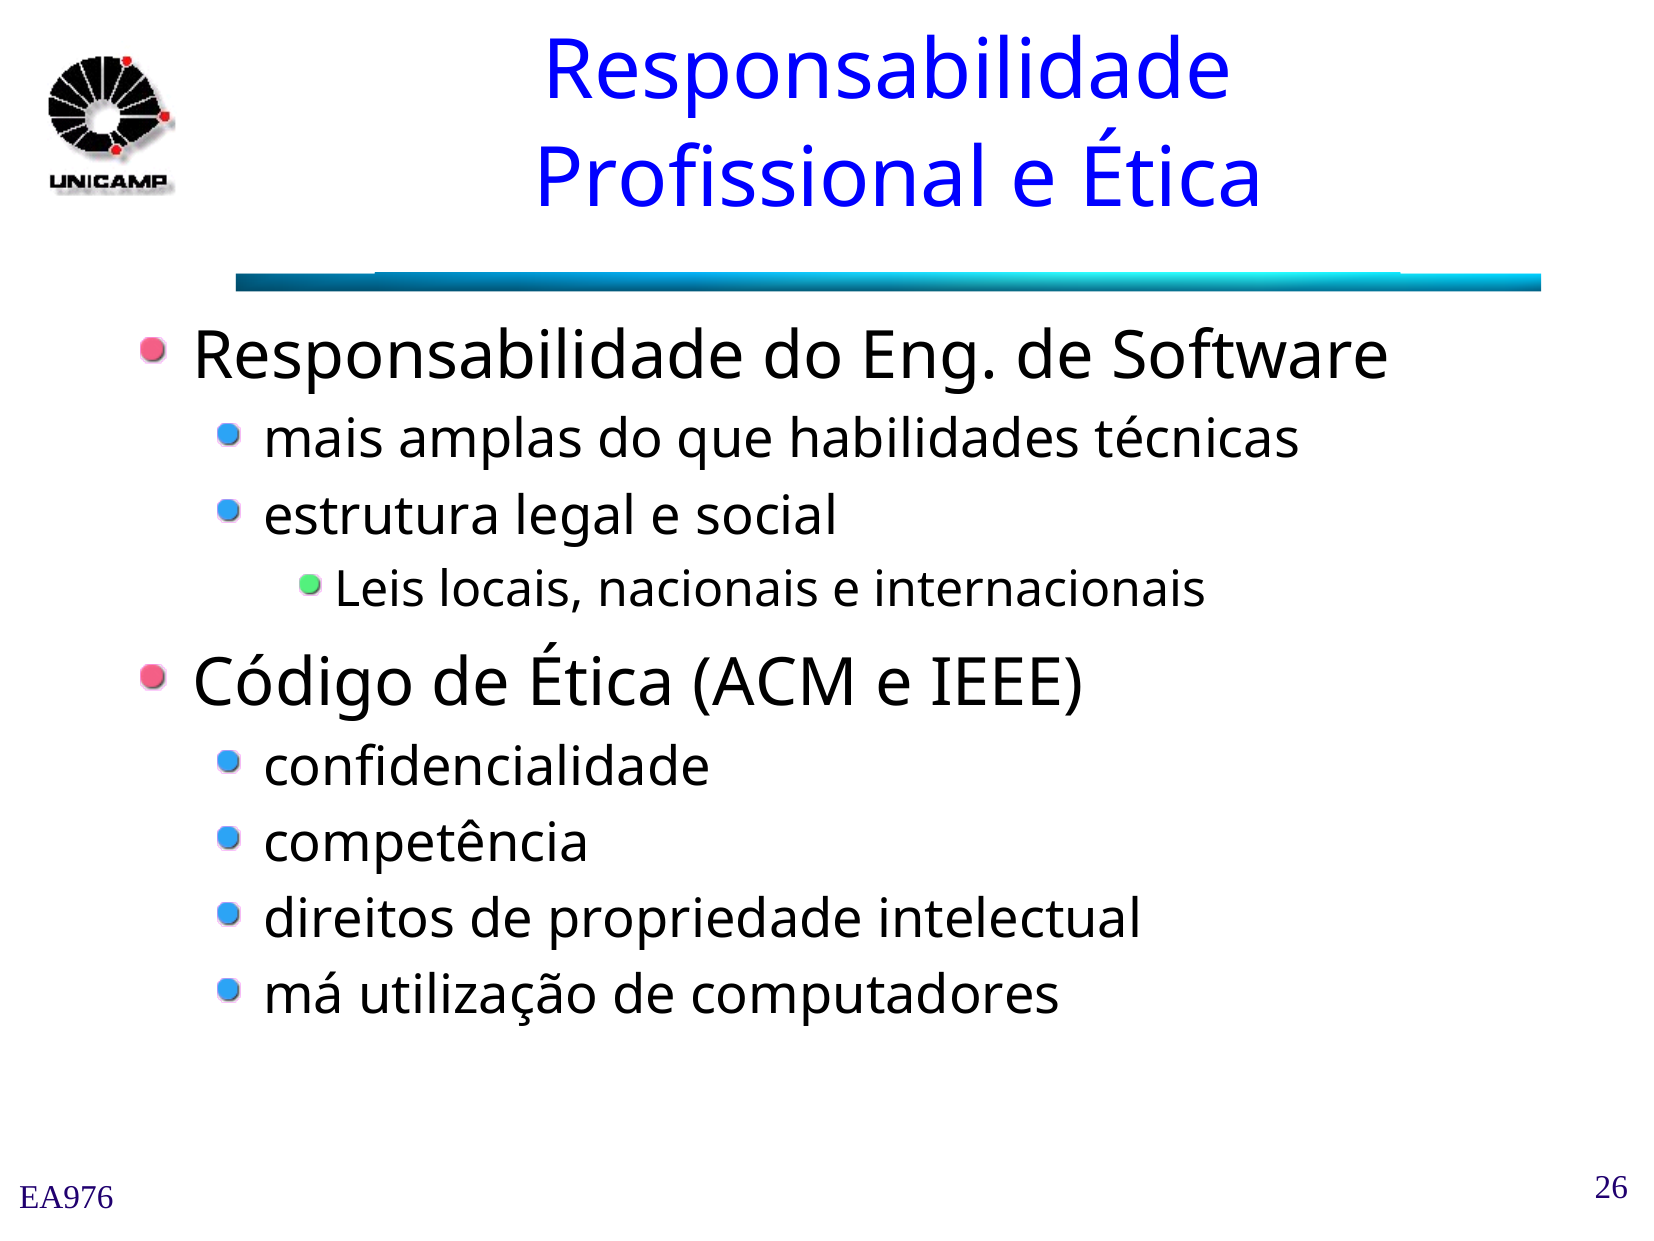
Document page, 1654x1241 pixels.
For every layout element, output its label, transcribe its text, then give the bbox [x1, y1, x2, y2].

picture [125, 272, 1654, 295]
list Responsabilidade do Eng. de Software mais amplas do que habilidades técnicas estrutura legal e social Leis locais, nacionais e internacionais Código de Ética (ACM e IEEE) confidencialidade competência direitos de propriedade intelectual má utilização de computadores [121, 309, 1534, 935]
title Responsabilidade Profissional e Ética [264, 21, 1534, 229]
picture [216, 977, 242, 1004]
